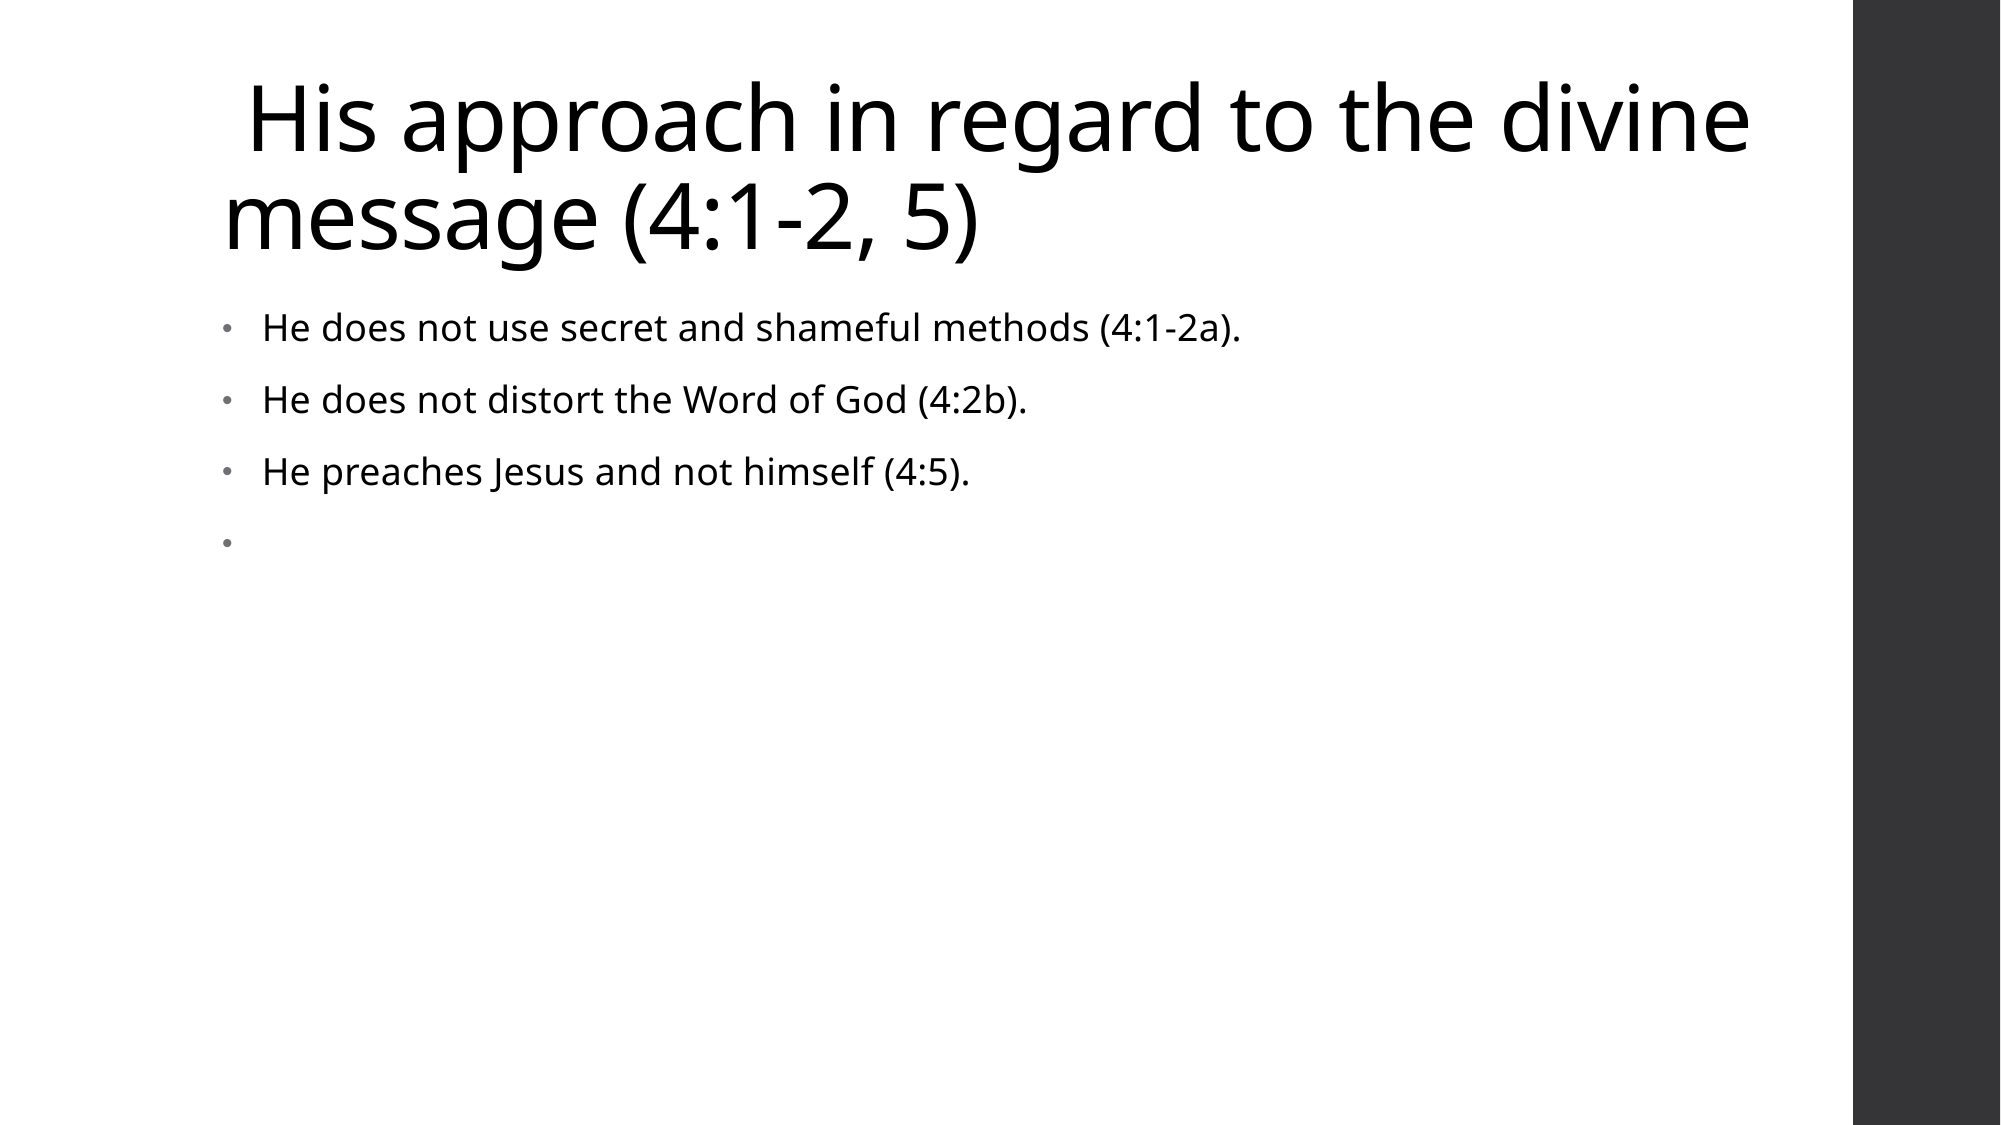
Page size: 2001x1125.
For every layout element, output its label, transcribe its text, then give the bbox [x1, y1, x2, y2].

title His approach in regard to the divine message (4:1-2, 5) [206, 60, 1797, 278]
list He does not use secret and shameful methods (4:1-2a). He does not distort the Word of God (4:2b). He preaches Jesus and not himself (4:5). [206, 299, 1617, 1014]
